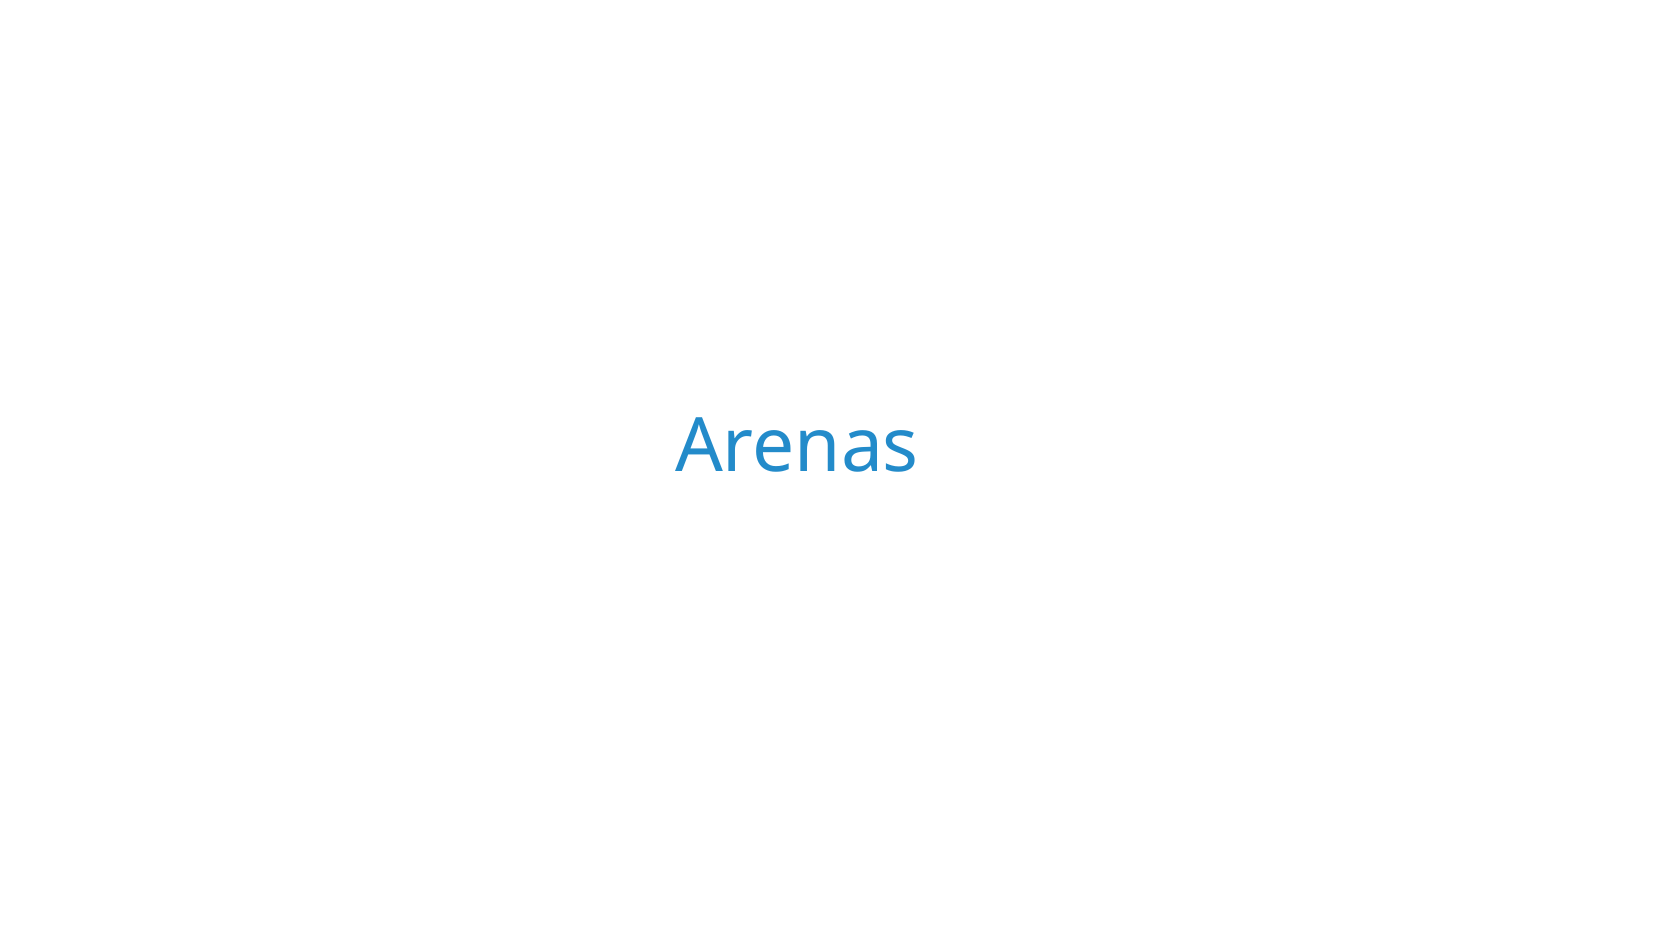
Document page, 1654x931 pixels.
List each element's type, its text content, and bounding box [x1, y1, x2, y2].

title Arenas [675, 375, 1021, 494]
